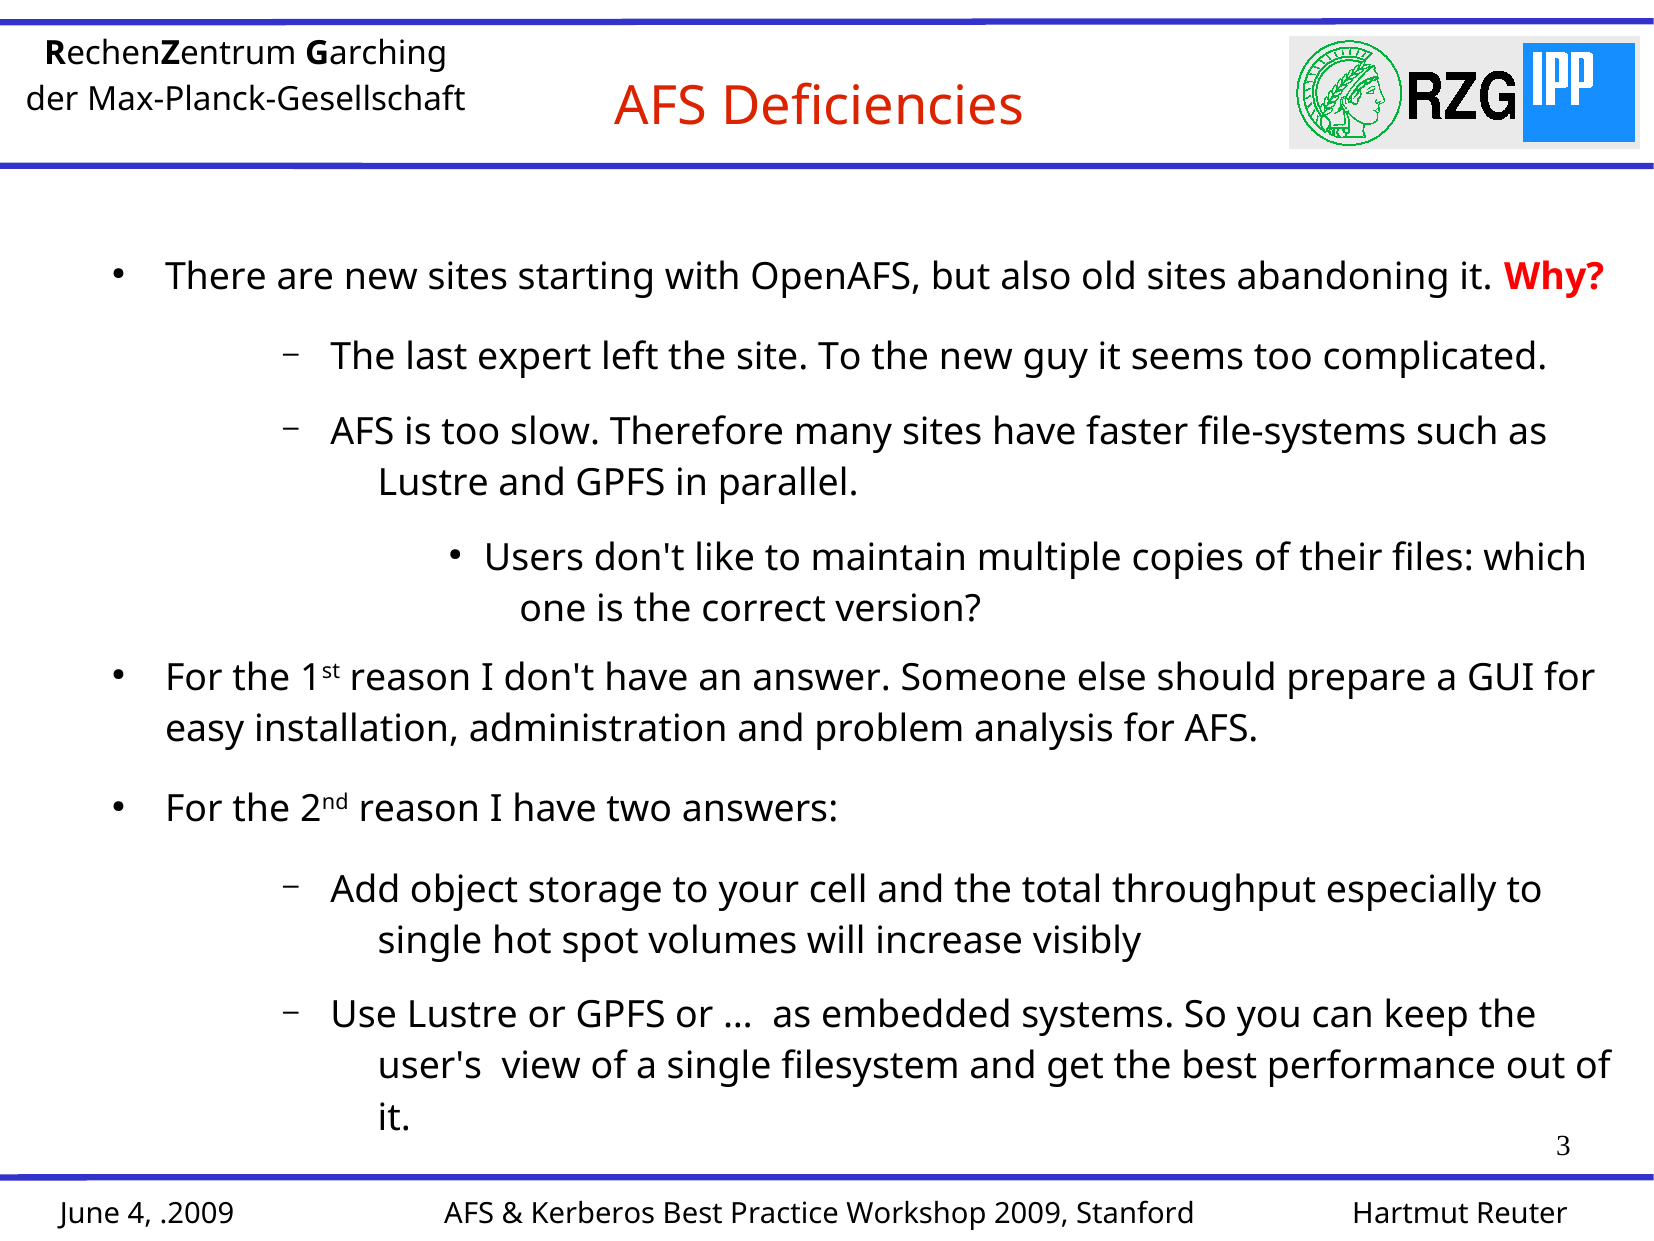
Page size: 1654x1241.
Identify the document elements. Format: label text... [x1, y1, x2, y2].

text_box AFS Deficiencies [0, 58, 1654, 184]
picture [1289, 36, 1640, 58]
list There are new sites starting with OpenAFS, but also old sites abandoning it. Why? The last expert left the site. To the new guy it seems too complicated. AFS is too slow. Therefore many sites have faster file-systems such as Lustre and GPFS in parallel. Users don't like to maintain multiple copies of their files: which one is the correct version? For the 1st reason I don't have an answer. Someone else should prepare a GUI for easy installation, administration and problem analysis for AFS. For the 2nd reason I have two answers: Add object storage to your cell and the total throughput especially to single hot spot volumes will increase visibly Use Lustre or GPFS or … as embedded systems. So you can keep the user's view of a single filesystem and get the best performance out of it. [79, 196, 1640, 1241]
